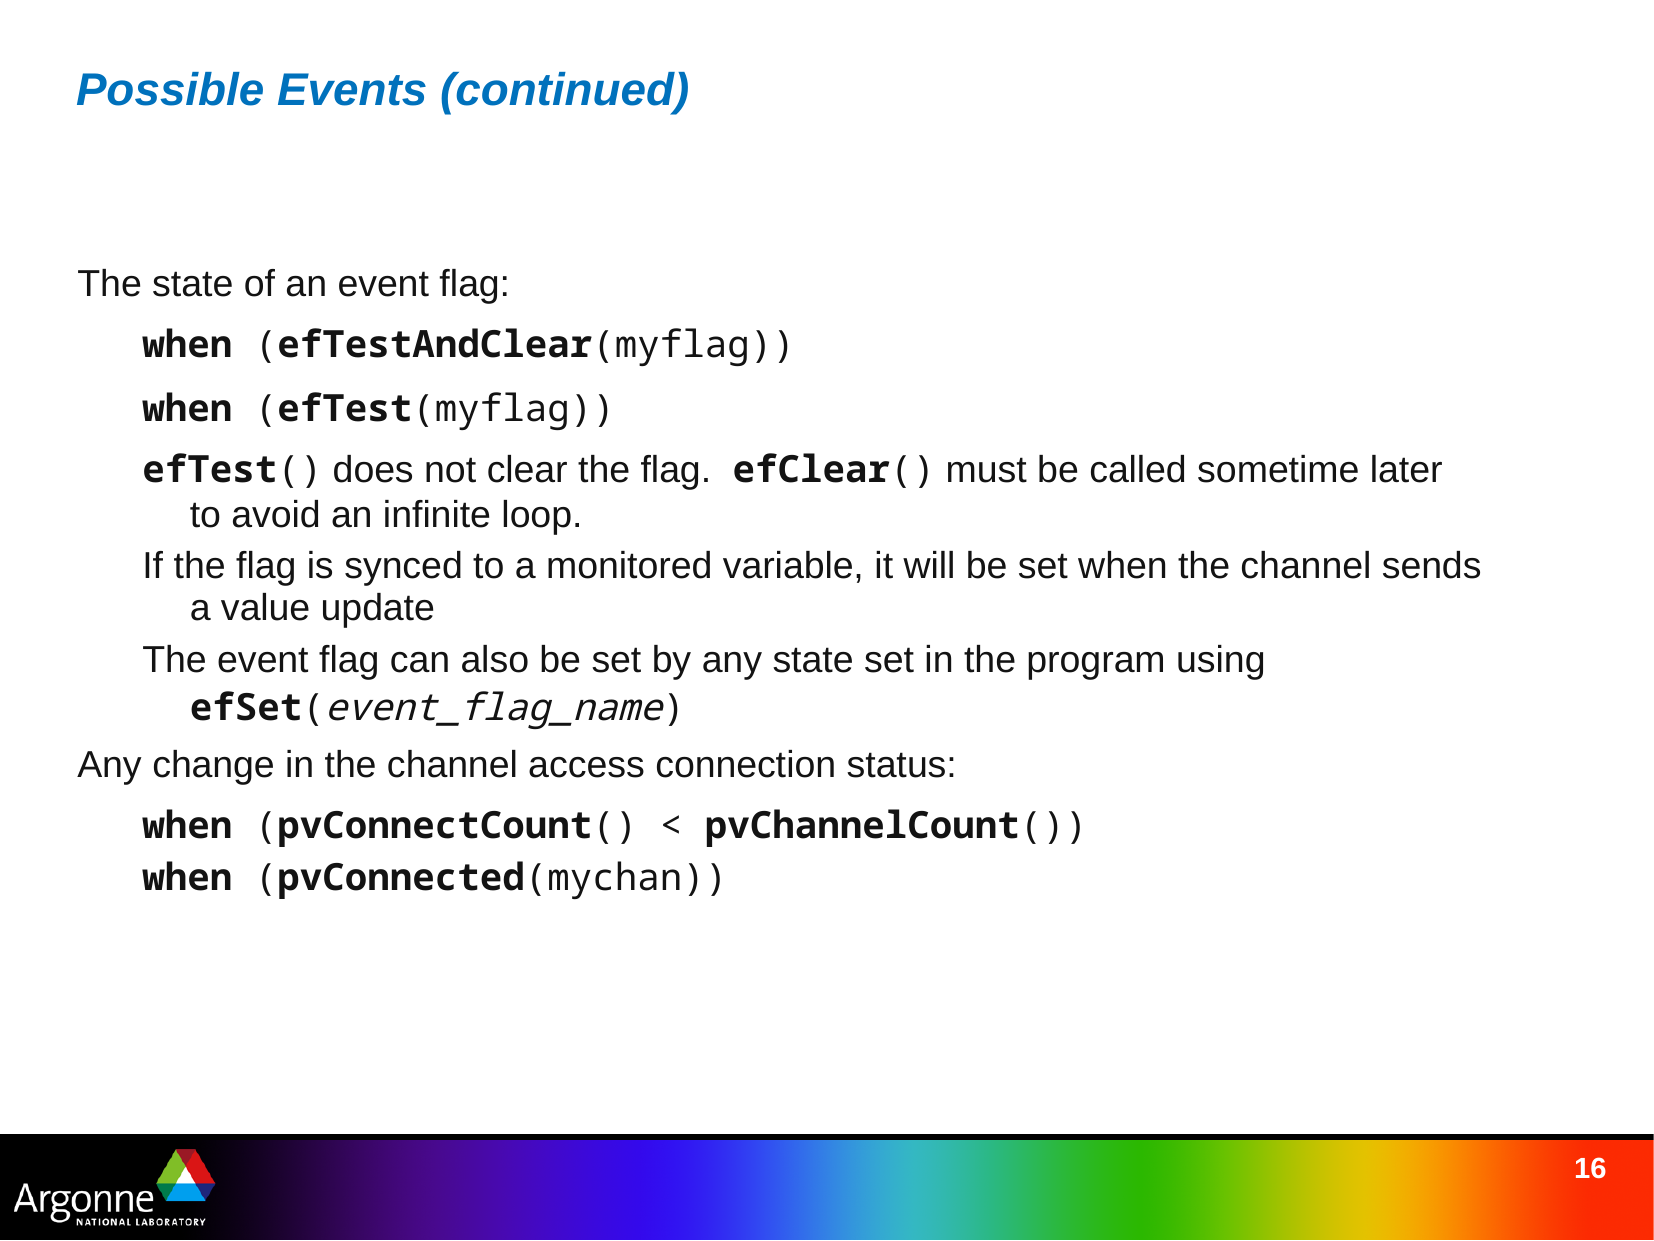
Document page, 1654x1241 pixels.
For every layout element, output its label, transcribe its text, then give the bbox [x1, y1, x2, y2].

picture [0, 1134, 1654, 1240]
title Possible Events (continued) [61, 45, 1500, 123]
list The state of an event flag: when (efTestAndClear(myflag)) when (efTest(myflag)) efTest() does not clear the flag. efClear() must be called sometime later to avoid an infinite loop. If the flag is synced to a monitored variable, it will be set when the channel sends a value update The event flag can also be set by any state set in the program using efSet(event_flag_name) Any change in the channel access connection status: when (pvConnectCount() < pvChannelCount()) when (pvConnected(mychan)) [62, 253, 1498, 1099]
